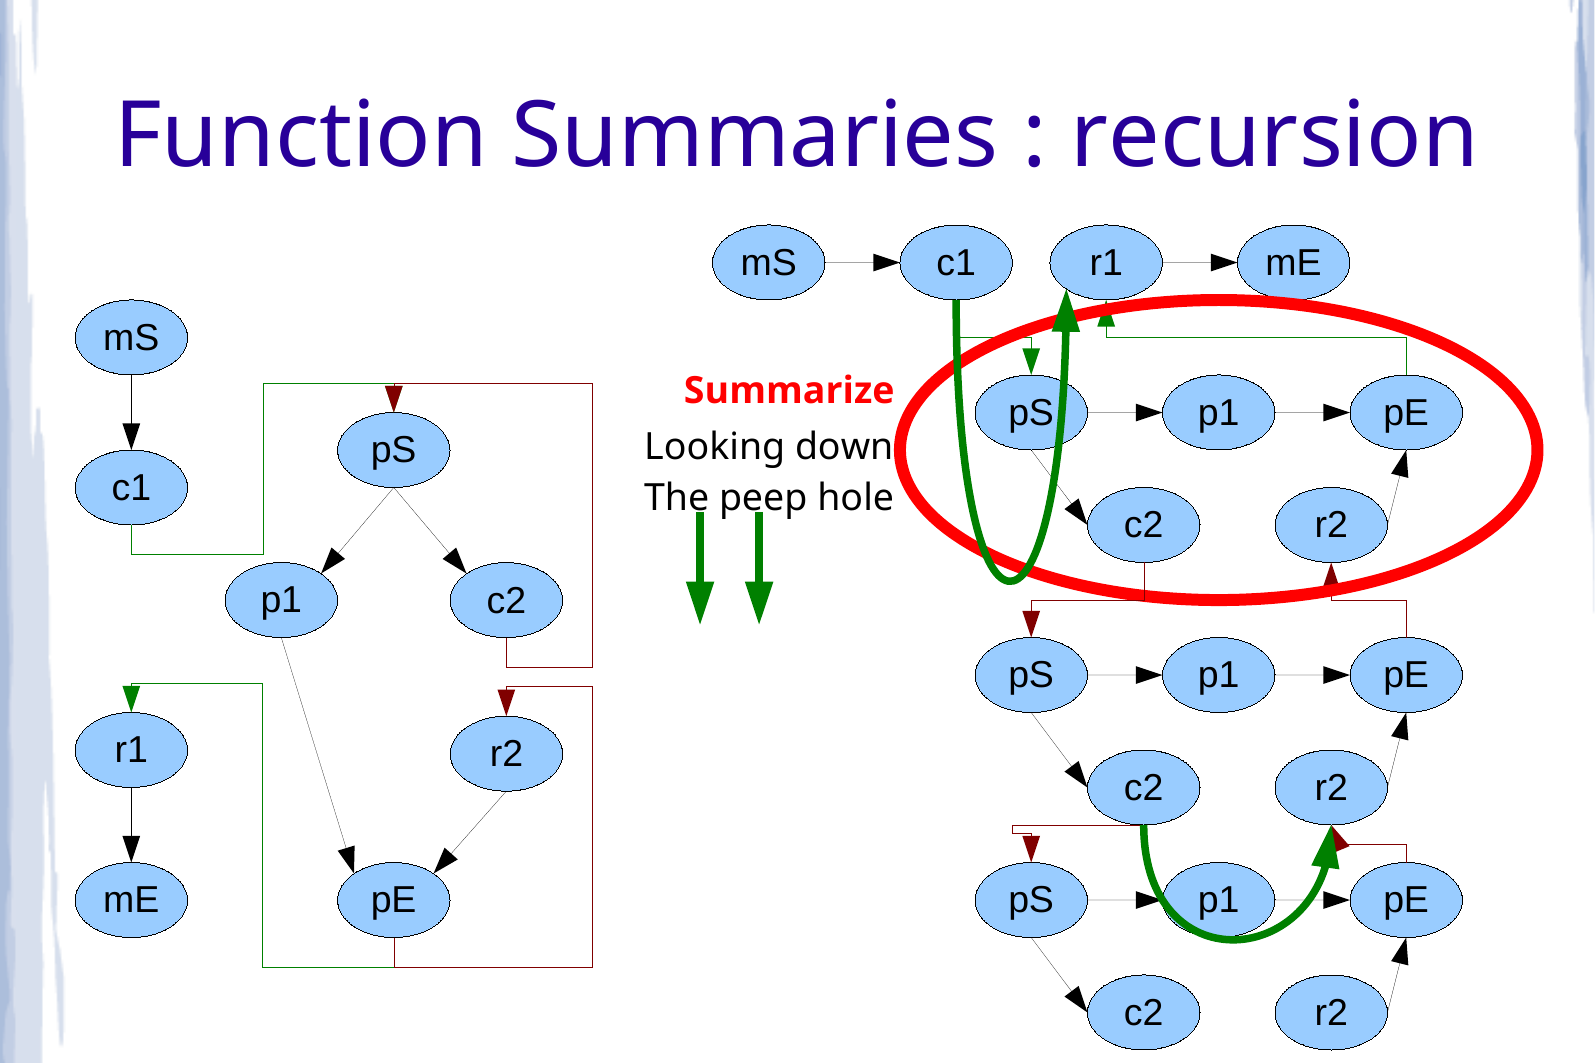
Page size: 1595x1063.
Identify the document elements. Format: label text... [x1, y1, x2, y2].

text_box r2 [450, 716, 563, 792]
text_box Summarize [669, 355, 920, 423]
text_box pS [975, 375, 1060, 450]
text_box c1 [899, 225, 1013, 300]
text_box r2 [1275, 750, 1388, 825]
text_box c2 [1087, 487, 1201, 563]
title Function Summaries : recursion [79, 49, 1515, 213]
text_box c1 [75, 450, 188, 525]
text_box c2 [450, 562, 563, 638]
text_box r1 [75, 712, 188, 788]
text_box mE [75, 862, 188, 938]
text_box pS [337, 412, 451, 488]
text_box r2 [1275, 487, 1388, 563]
text_box p1 [1163, 862, 1275, 936]
picture [0, 0, 1595, 1063]
text_box p1 [225, 562, 338, 638]
text_box mS [712, 224, 825, 300]
text_box pS [975, 637, 1088, 713]
text_box pS [975, 862, 1088, 938]
text_box mE [1237, 225, 1350, 299]
text_box pE [1350, 375, 1463, 450]
text_box r1 [1049, 224, 1163, 300]
text_box p1 [1162, 637, 1275, 713]
text_box pE [1350, 862, 1463, 938]
text_box mS [75, 299, 188, 375]
text_box pS [1063, 384, 1088, 444]
text_box Looking down The peep hole [629, 412, 913, 525]
text_box pE [337, 862, 451, 938]
text_box r2 [1275, 975, 1388, 1051]
text_box p1 [1162, 374, 1275, 450]
text_box c2 [1087, 750, 1201, 825]
text_box c2 [1087, 974, 1201, 1050]
text_box pE [1350, 637, 1463, 713]
